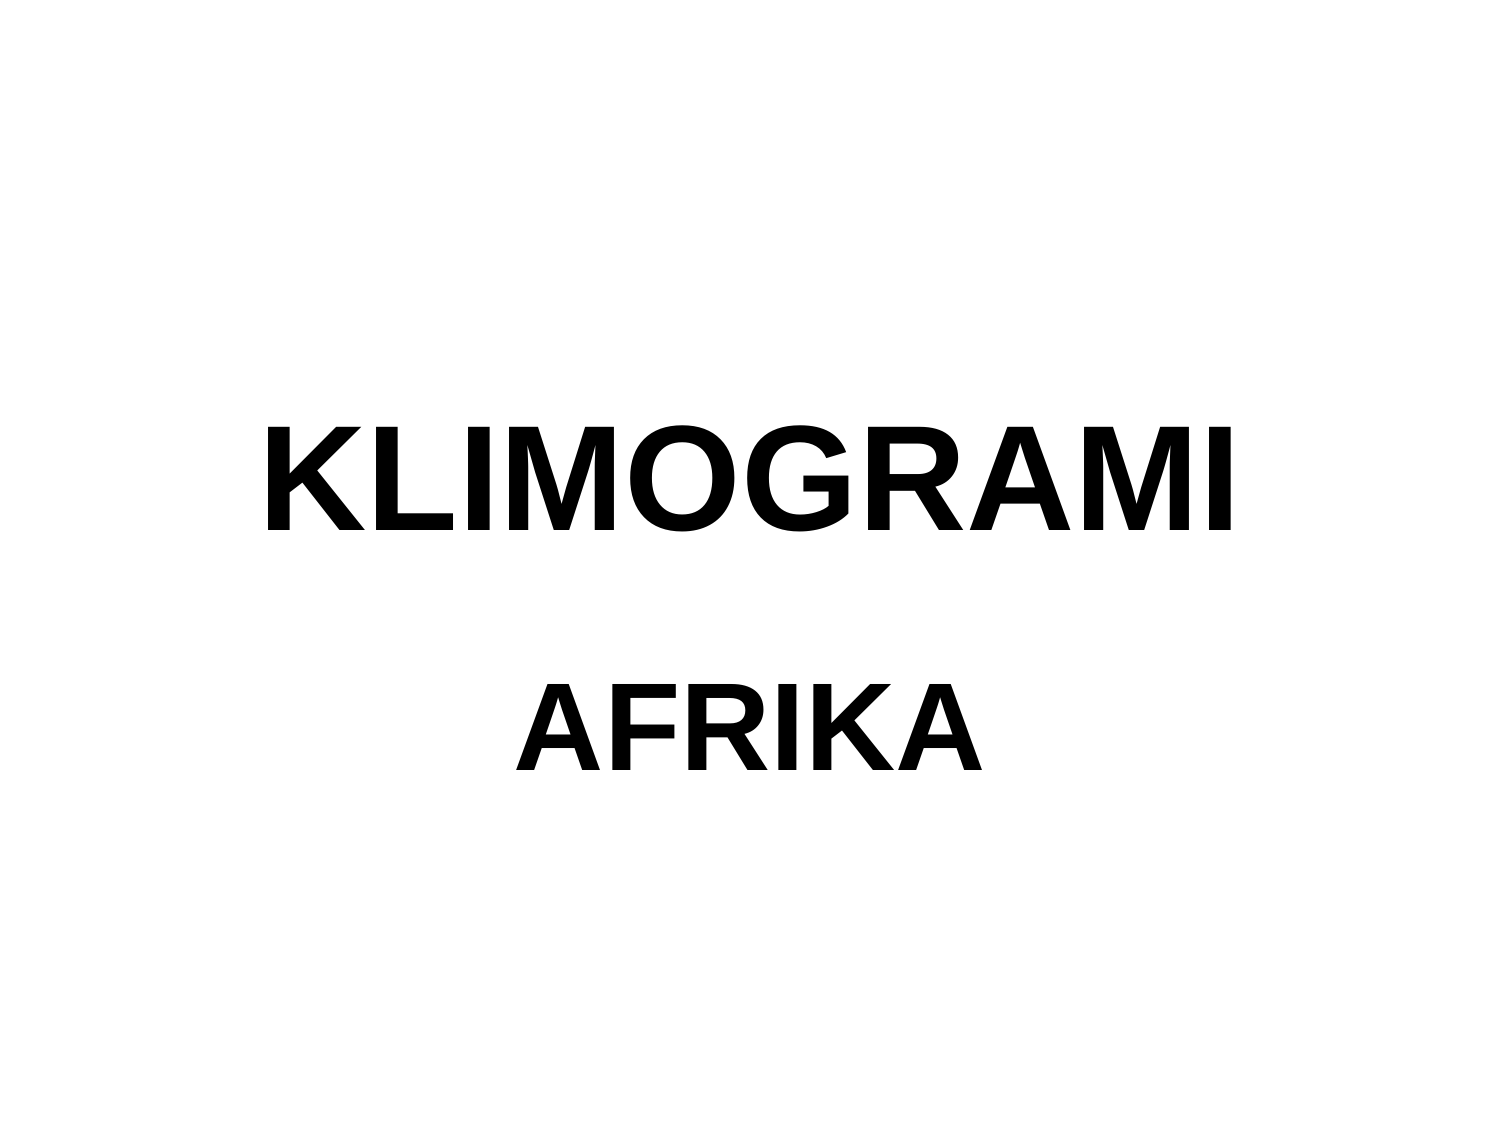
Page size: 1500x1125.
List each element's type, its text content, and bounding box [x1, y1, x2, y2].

subtitle AFRIKA [225, 637, 1275, 925]
title KLIMOGRAMI [112, 349, 1388, 591]
